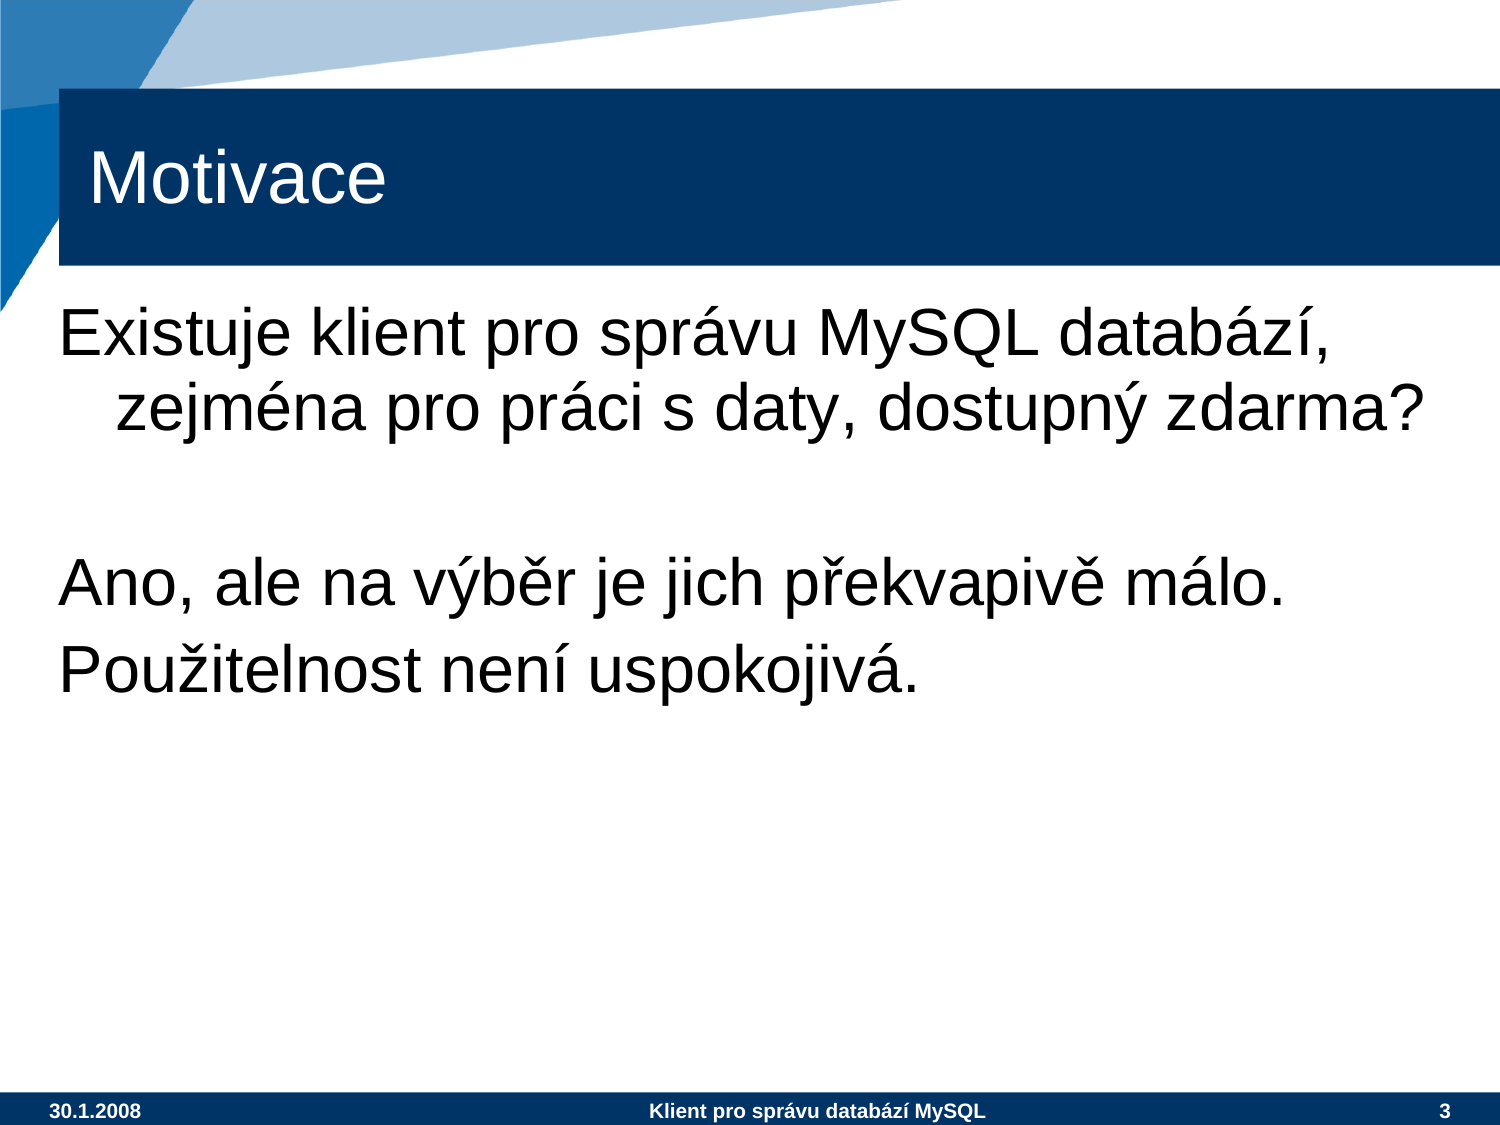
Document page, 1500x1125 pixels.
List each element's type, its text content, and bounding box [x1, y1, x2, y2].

list Existuje klient pro správu MySQL databází, zejména pro práci s daty, dostupný zdarma? Ano, ale na výběr je jich překvapivě málo. Použitelnost není uspokojivá. [59, 295, 1475, 1019]
picture [0, 0, 945, 355]
title Motivace [88, 125, 1500, 229]
